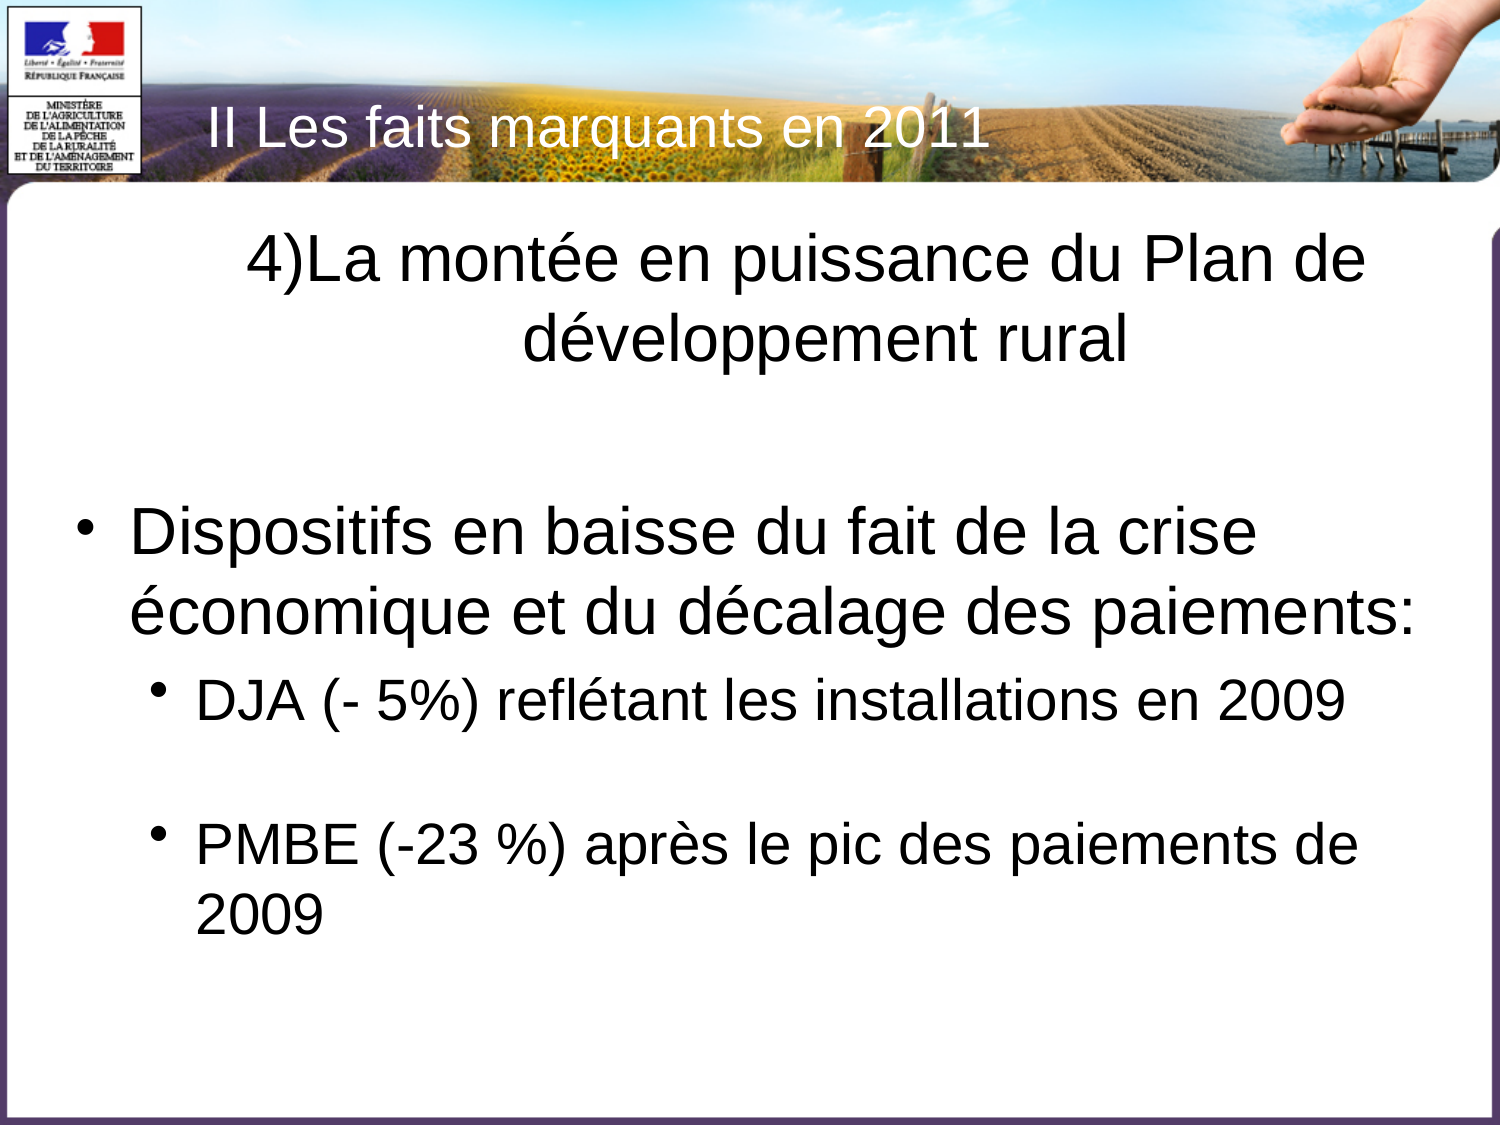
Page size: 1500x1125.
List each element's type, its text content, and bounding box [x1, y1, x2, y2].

text_box II Les faits marquants en 2011 [206, 88, 1372, 159]
picture [0, 0, 1500, 1125]
list 4)La montée en puissance du Plan de développement rural Dispositifs en baisse du fait de la crise économique et du décalage des paiements: DJA (- 5%) reflétant les installations en 2009 PMBE (-23 %) après le pic des paiements de 2009 [59, 206, 1500, 1125]
